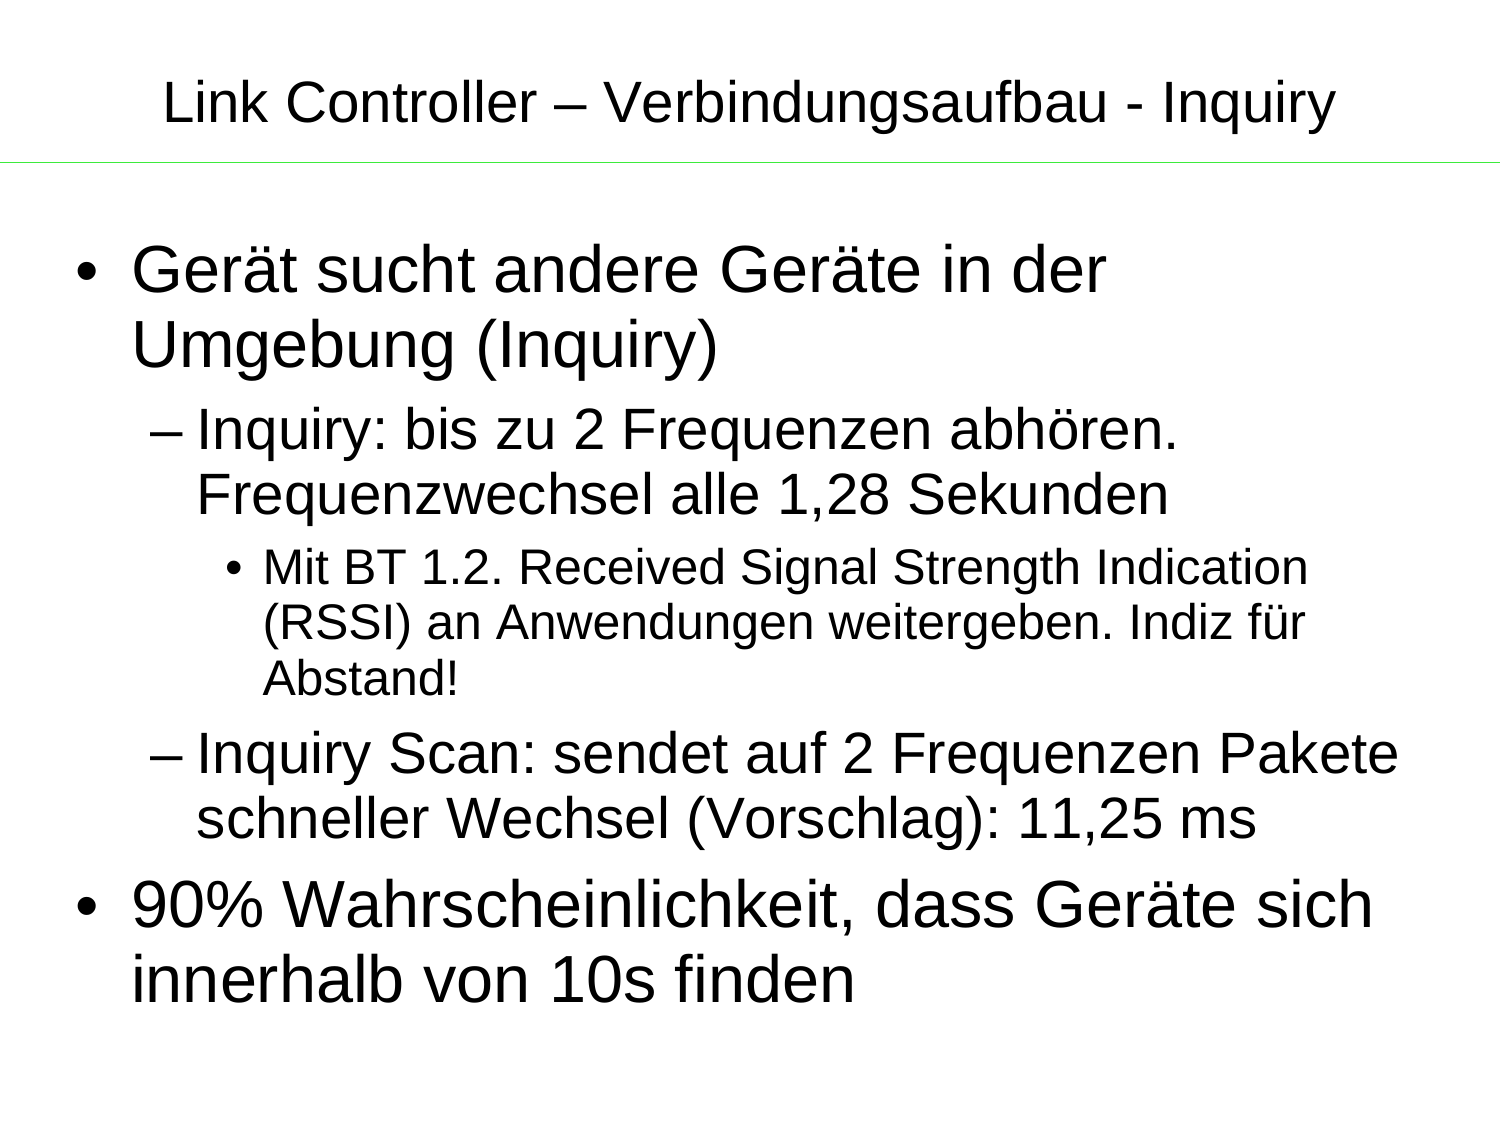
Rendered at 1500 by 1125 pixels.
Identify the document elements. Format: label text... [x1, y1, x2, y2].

title Link Controller – Verbindungsaufbau - Inquiry [75, 49, 1426, 156]
list Gerät sucht andere Geräte in der Umgebung (Inquiry) Inquiry: bis zu 2 Frequenzen abhören. Frequenzwechsel alle 1,28 Sekunden Mit BT 1.2. Received Signal Strength Indication (RSSI) an Anwendungen weitergeben. Indiz für Abstand! Inquiry Scan: sendet auf 2 Frequenzen Pakete schneller Wechsel (Vorschlag): 11,25 ms 90% Wahrscheinlichkeit, dass Geräte sich innerhalb von 10s finden [75, 232, 1426, 1020]
